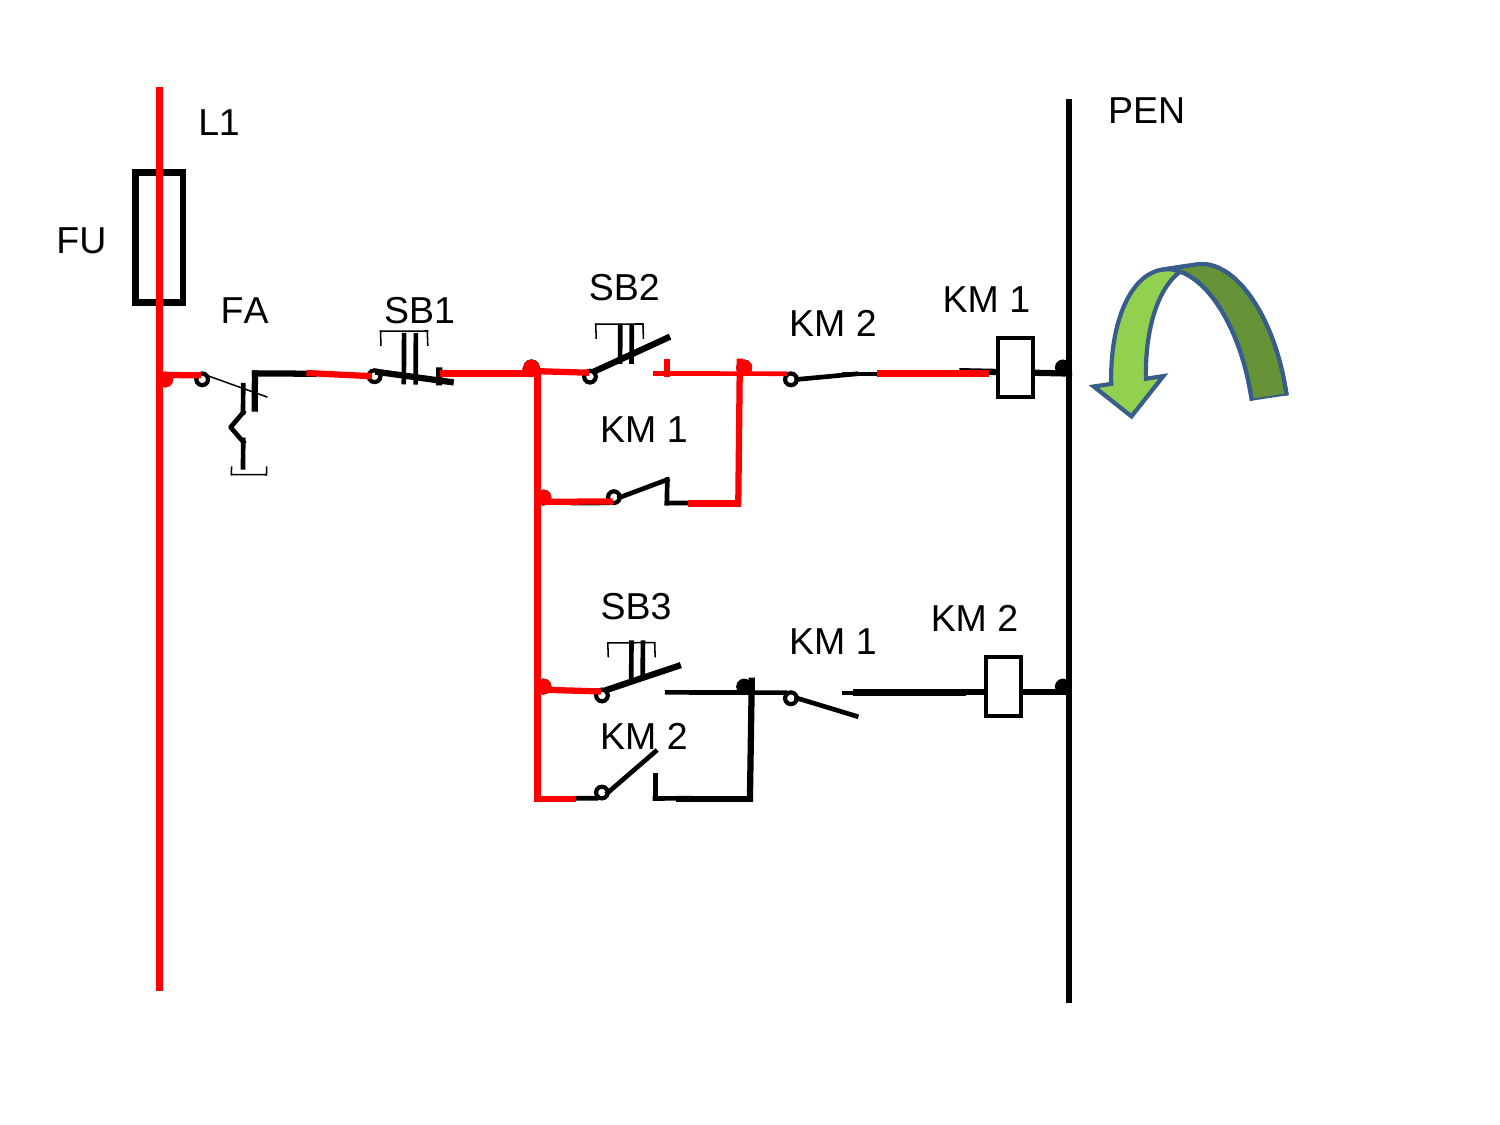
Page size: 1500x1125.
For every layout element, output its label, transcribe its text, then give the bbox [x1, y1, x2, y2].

text_box KM 1 [927, 267, 1046, 328]
text_box [525, 361, 538, 370]
text_box [537, 491, 550, 498]
text_box [159, 373, 172, 386]
text_box [584, 370, 596, 383]
text_box FA [205, 278, 284, 340]
text_box KM 1 [585, 397, 703, 458]
text_box [196, 373, 209, 386]
text_box [738, 680, 748, 693]
text_box [1056, 361, 1066, 374]
text_box SB3 [585, 574, 687, 635]
text_box KM 1 [774, 609, 892, 671]
text_box [1093, 264, 1287, 417]
text_box [1056, 680, 1066, 693]
text_box [785, 373, 797, 386]
text_box [163, 172, 184, 303]
text_box FU [41, 207, 122, 269]
text_box KM 2 [916, 586, 1034, 647]
text_box [985, 657, 1022, 716]
text_box [370, 370, 381, 383]
text_box KM 2 [585, 704, 703, 765]
text_box [135, 172, 156, 303]
text_box [997, 338, 1034, 397]
text_box L1 [183, 90, 255, 151]
text_box [743, 361, 751, 374]
text_box [596, 689, 608, 702]
text_box [537, 680, 550, 693]
text_box [785, 692, 797, 705]
text_box [596, 786, 607, 799]
text_box KM 2 [774, 290, 892, 352]
text_box SB2 [574, 255, 675, 316]
text_box [608, 491, 619, 504]
text_box SB1 [369, 278, 470, 340]
text_box PEN [1093, 78, 1201, 139]
